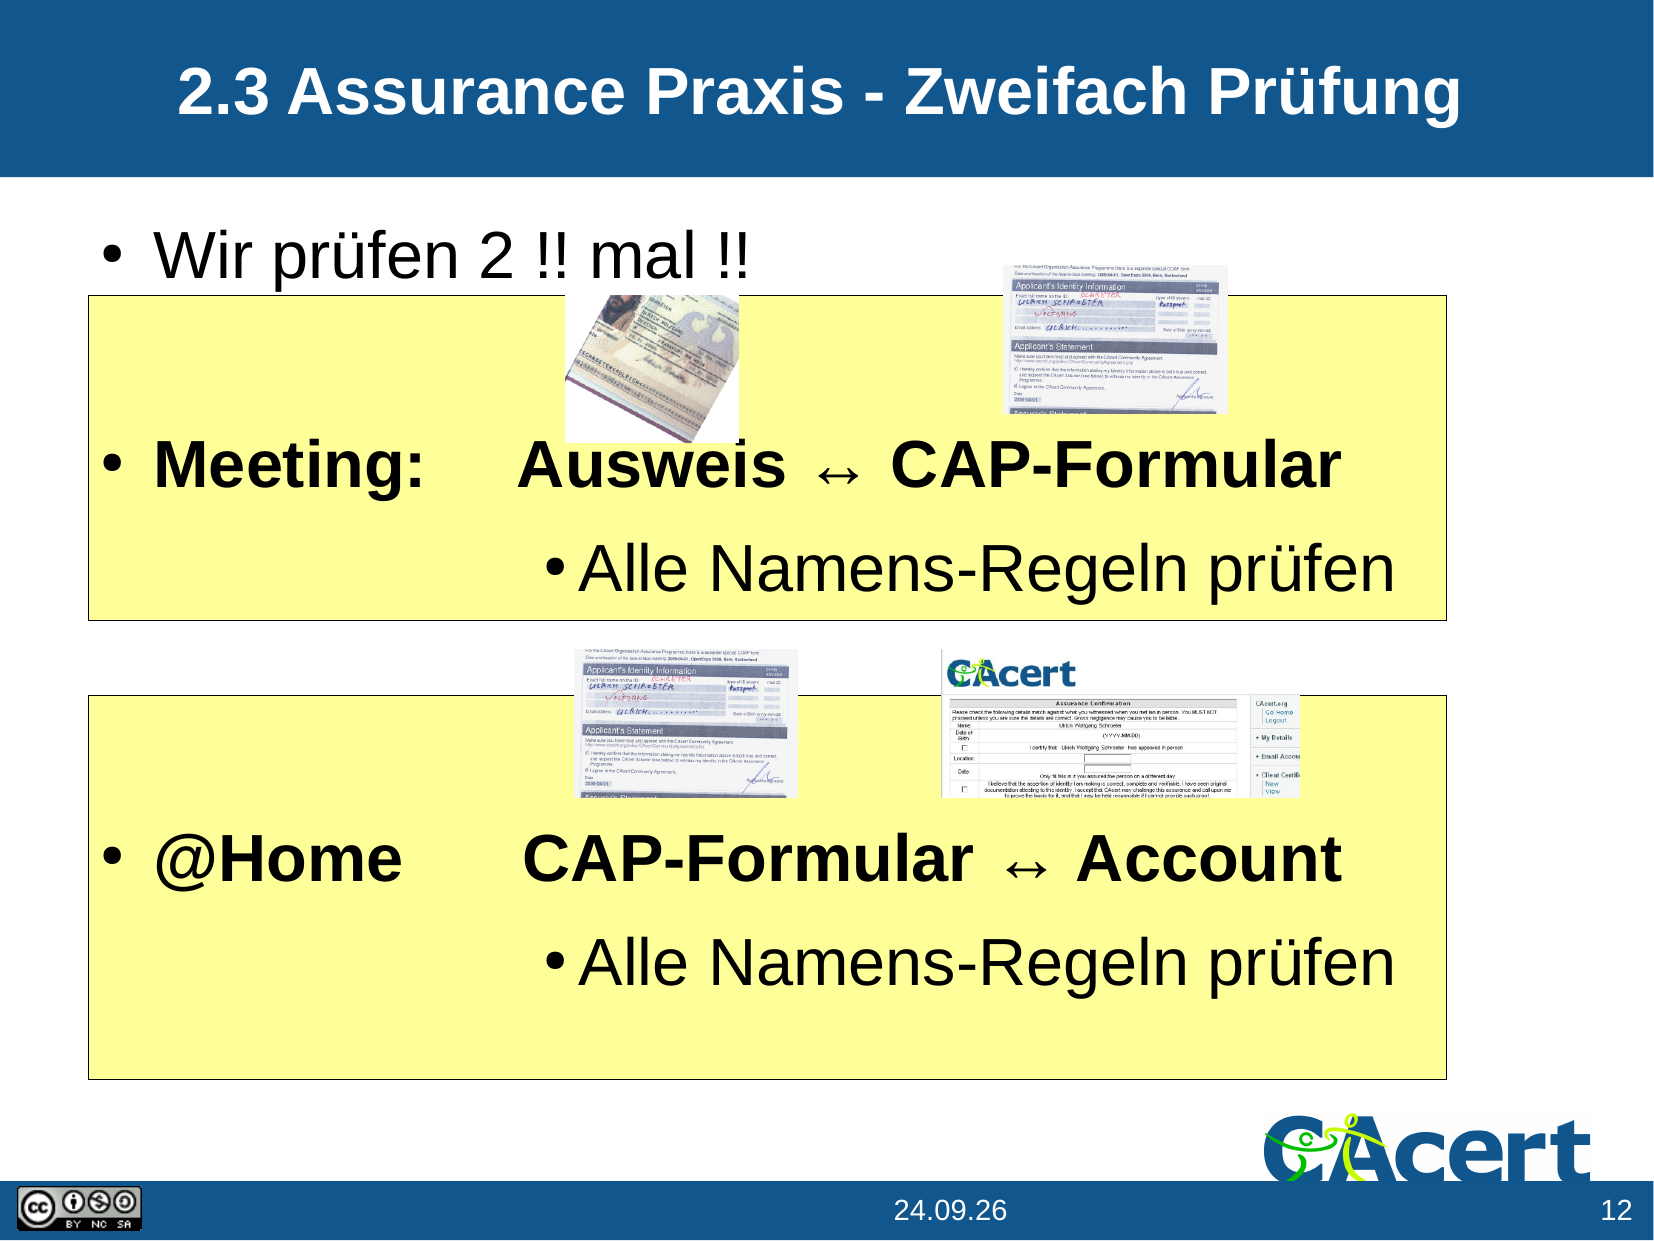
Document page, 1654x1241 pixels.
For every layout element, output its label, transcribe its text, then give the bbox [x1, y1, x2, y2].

picture [17, 1186, 142, 1231]
title 2.3 Assurance Praxis - Zweifach Prüfung [76, 17, 1565, 166]
picture [1263, 1112, 1591, 1181]
list Wir prüfen 2 !! mal !! Meeting: Ausweis ↔ CAP-Formular Alle Namens-Regeln prüfen @Home CAP-Formular ↔ Account Alle Namens-Regeln prüfen [82, 218, 1571, 1091]
picture [574, 649, 798, 798]
picture [1003, 265, 1228, 414]
picture [941, 649, 1300, 798]
picture [565, 295, 739, 443]
